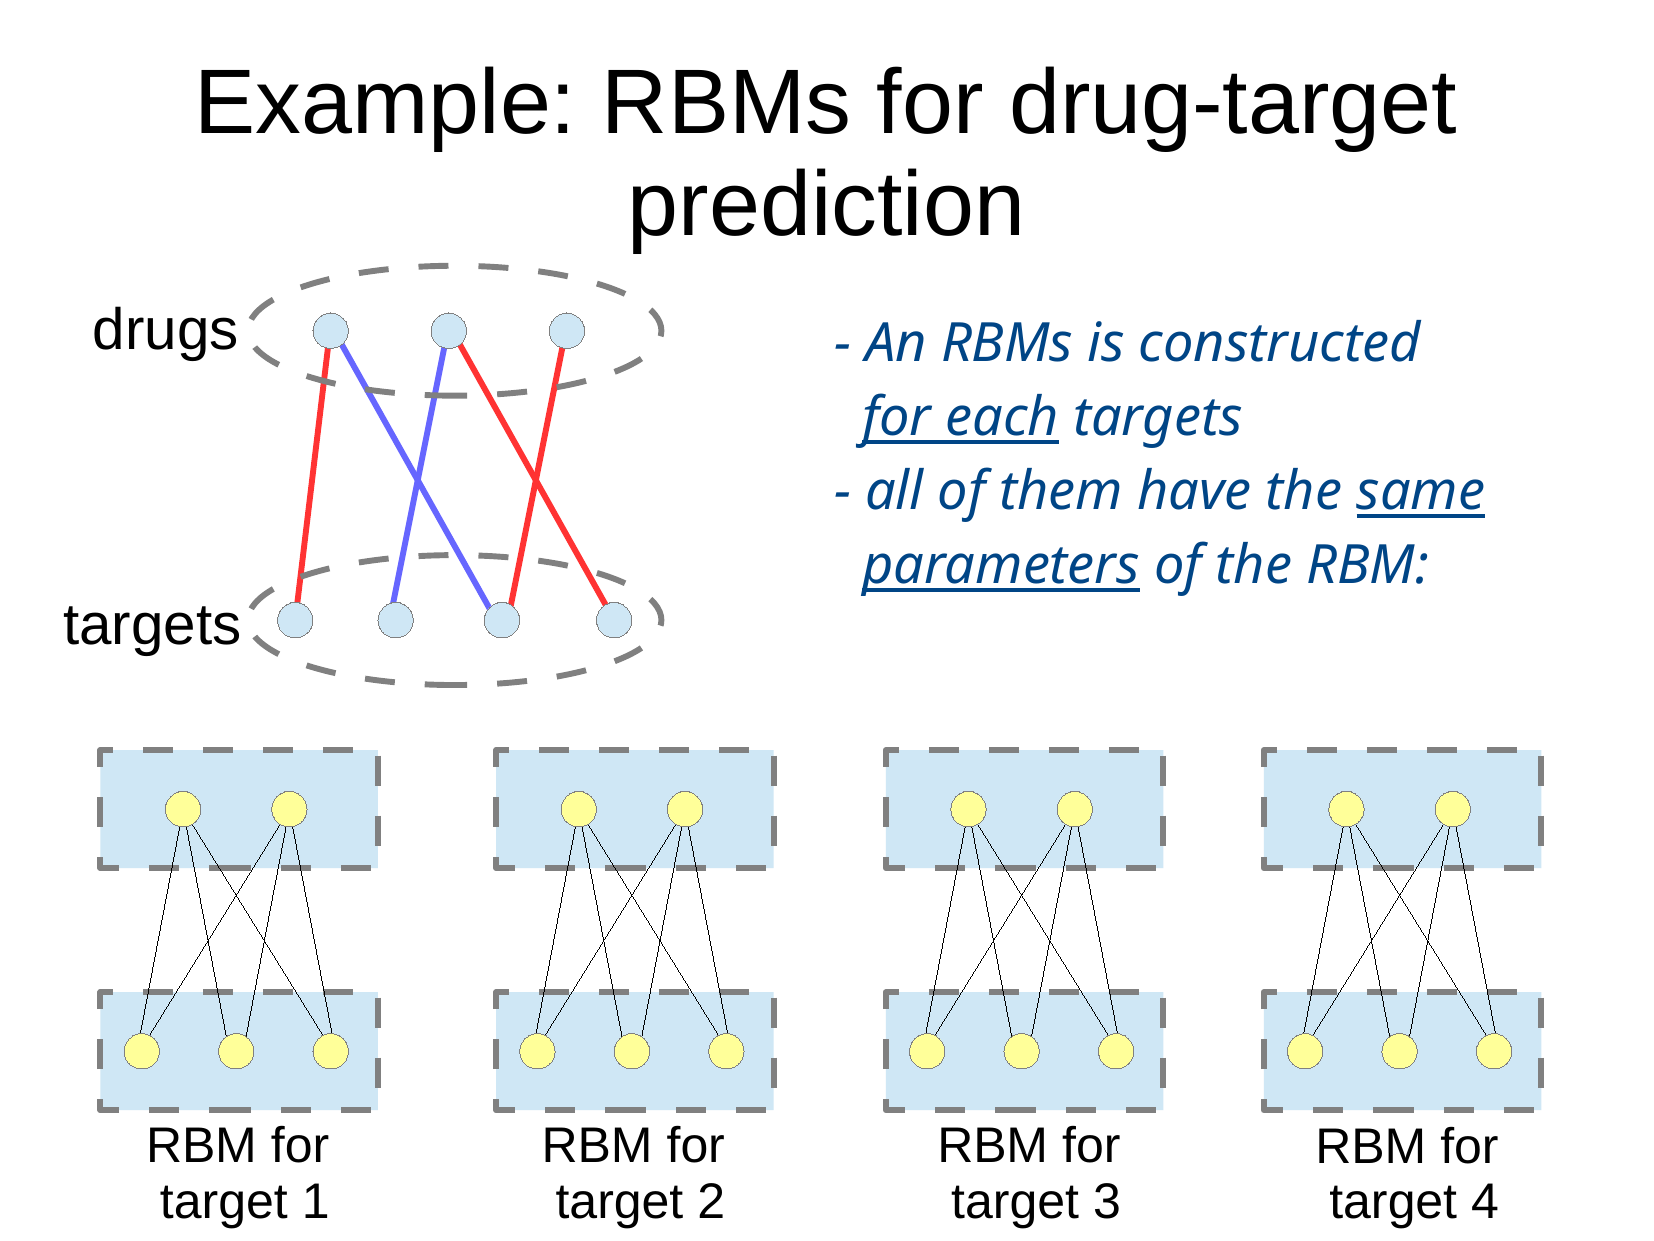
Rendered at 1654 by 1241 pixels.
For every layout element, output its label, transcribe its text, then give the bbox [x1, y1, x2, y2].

text_box [496, 992, 774, 1111]
text_box drugs [78, 289, 254, 369]
text_box [1263, 750, 1542, 869]
text_box [1263, 992, 1542, 1111]
text_box RBM for target 3 [922, 1110, 1137, 1237]
text_box [100, 750, 378, 869]
text_box [549, 312, 585, 349]
text_box [885, 992, 1164, 1111]
text_box - An RBMs is constructed for each targets - all of them have the same parameters of the RBM: [819, 296, 1586, 595]
text_box [496, 750, 774, 869]
text_box [312, 312, 349, 349]
text_box [885, 750, 1164, 869]
text_box RBM for target 2 [526, 1110, 741, 1237]
text_box [484, 602, 520, 638]
text_box [431, 312, 467, 349]
text_box [277, 602, 313, 638]
text_box [377, 602, 414, 638]
text_box [100, 992, 378, 1111]
text_box targets [48, 584, 257, 665]
text_box RBM for target 4 [1300, 1110, 1514, 1237]
text_box [596, 602, 632, 638]
title Example: RBMs for drug-target prediction [82, 49, 1571, 257]
text_box RBM for target 1 [131, 1110, 345, 1237]
